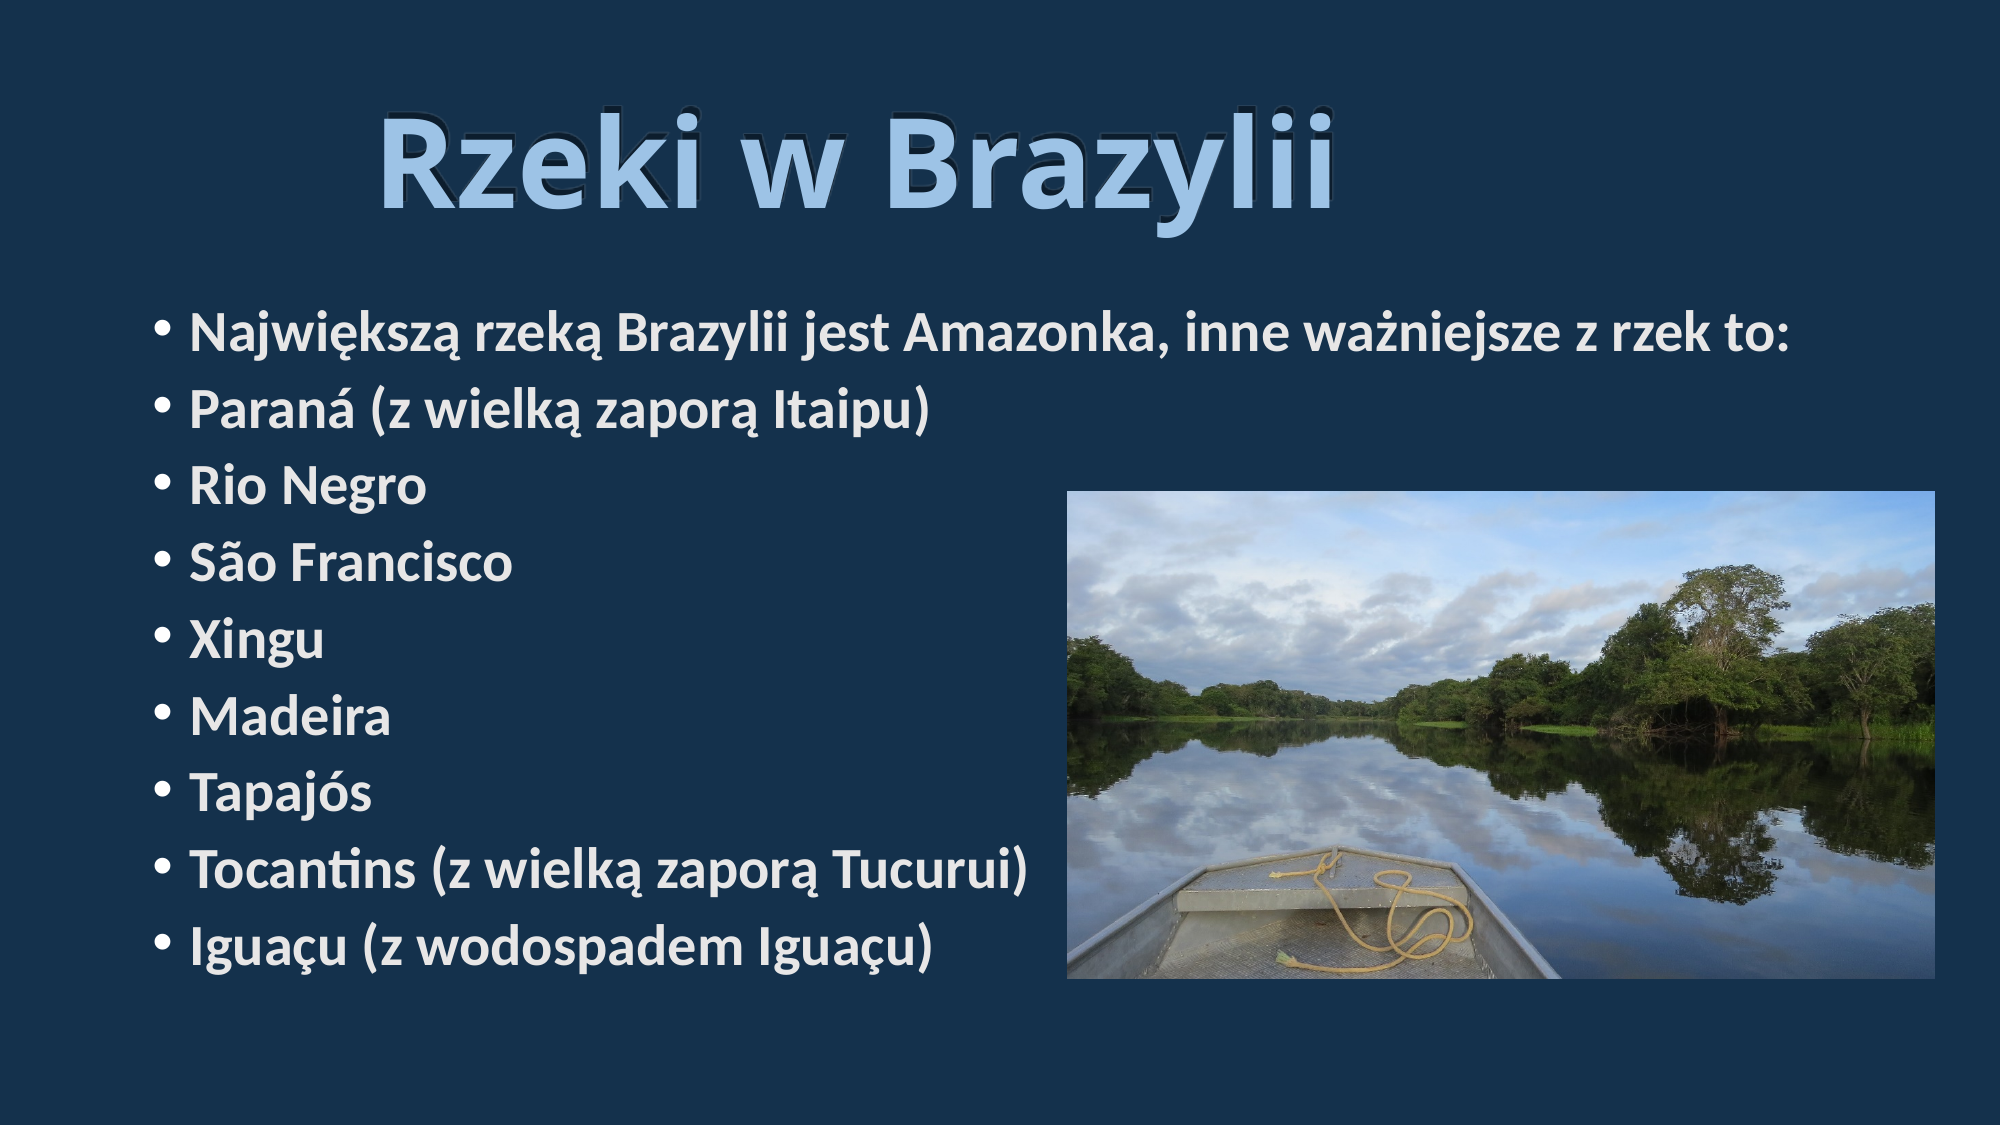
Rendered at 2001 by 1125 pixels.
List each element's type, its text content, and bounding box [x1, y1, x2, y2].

picture [0, 0, 2000, 1125]
title Rzeki w Brazylii [137, 59, 1863, 278]
list Największą rzeką Brazylii jest Amazonka, inne ważniejsze z rzek to: Paraná (z wielką zaporą Itaipu) Rio Negro São Francisco Xingu Madeira Tapajós Tocantins (z wielką zaporą Tucurui) Iguaçu (z wodospadem Iguaçu) [137, 299, 1863, 1014]
